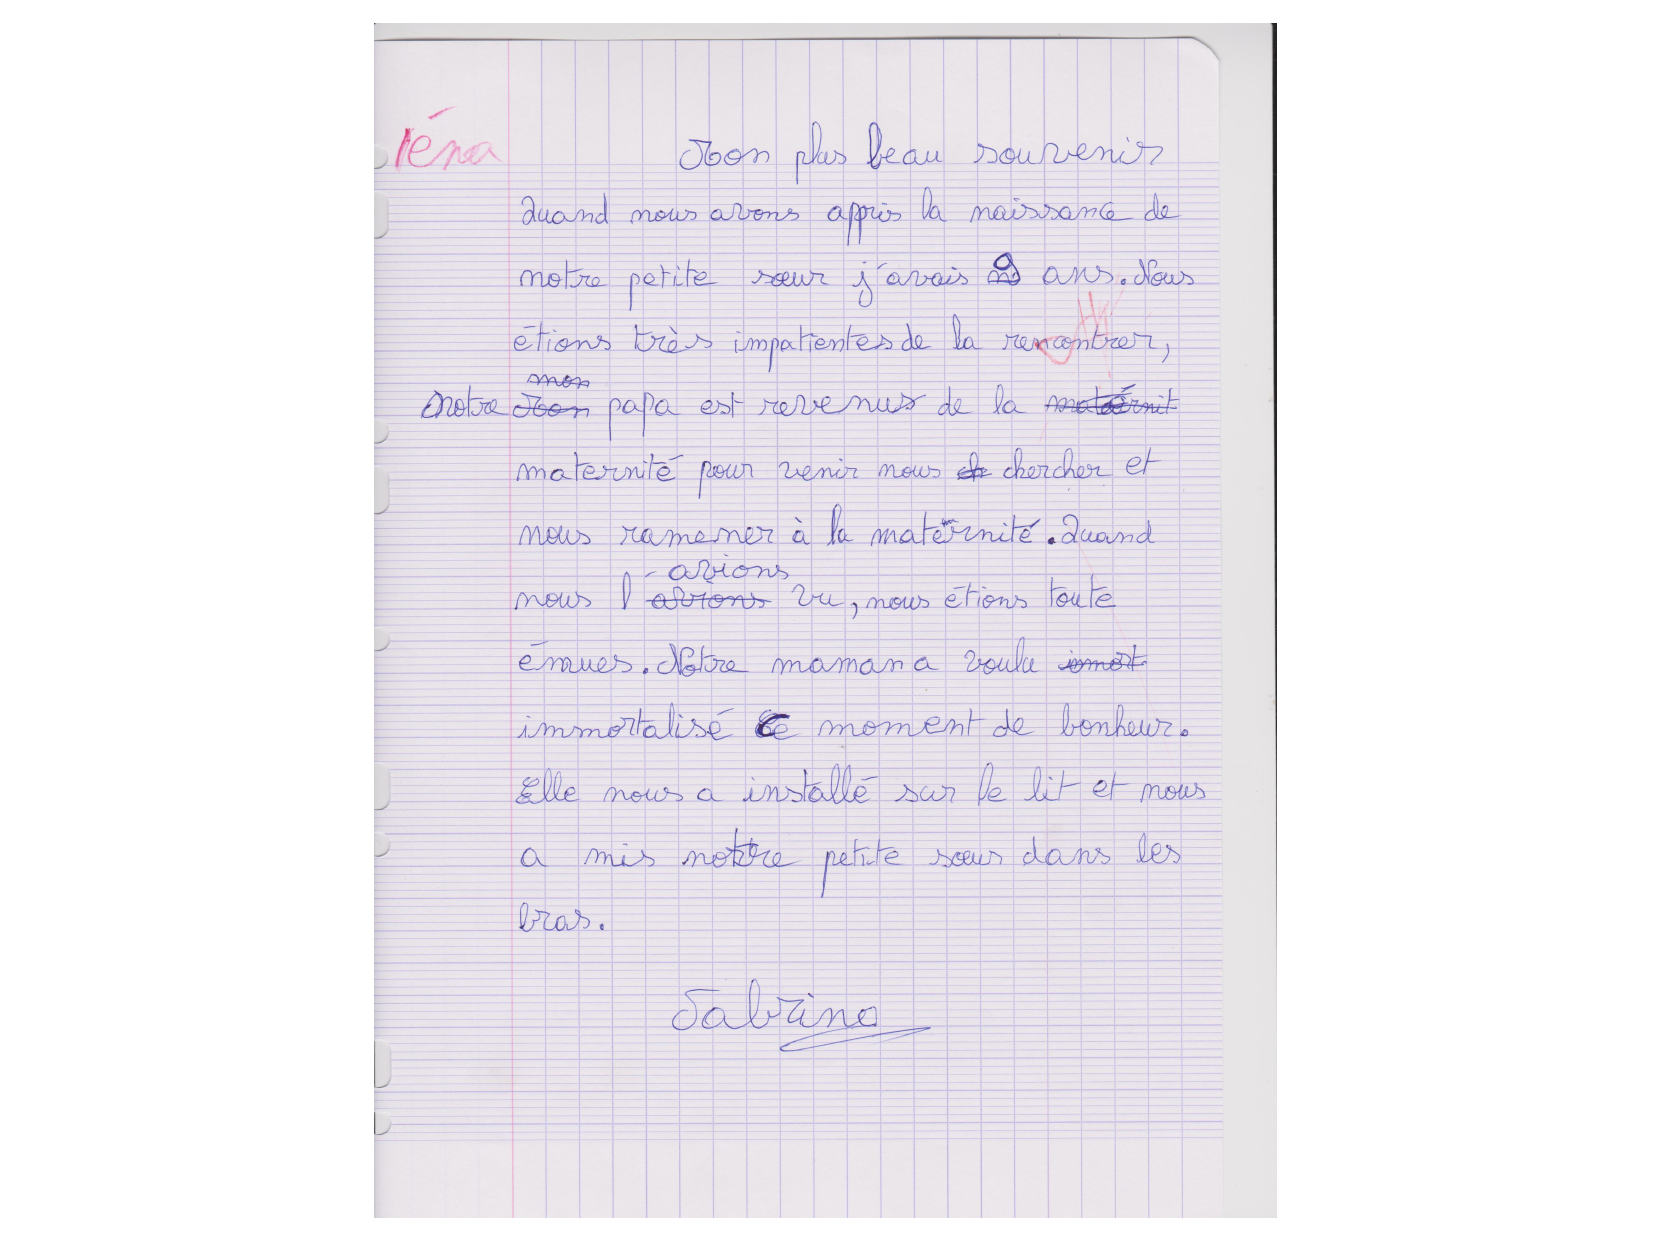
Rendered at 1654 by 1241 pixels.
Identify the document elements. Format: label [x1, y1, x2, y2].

picture [374, 23, 1277, 1218]
